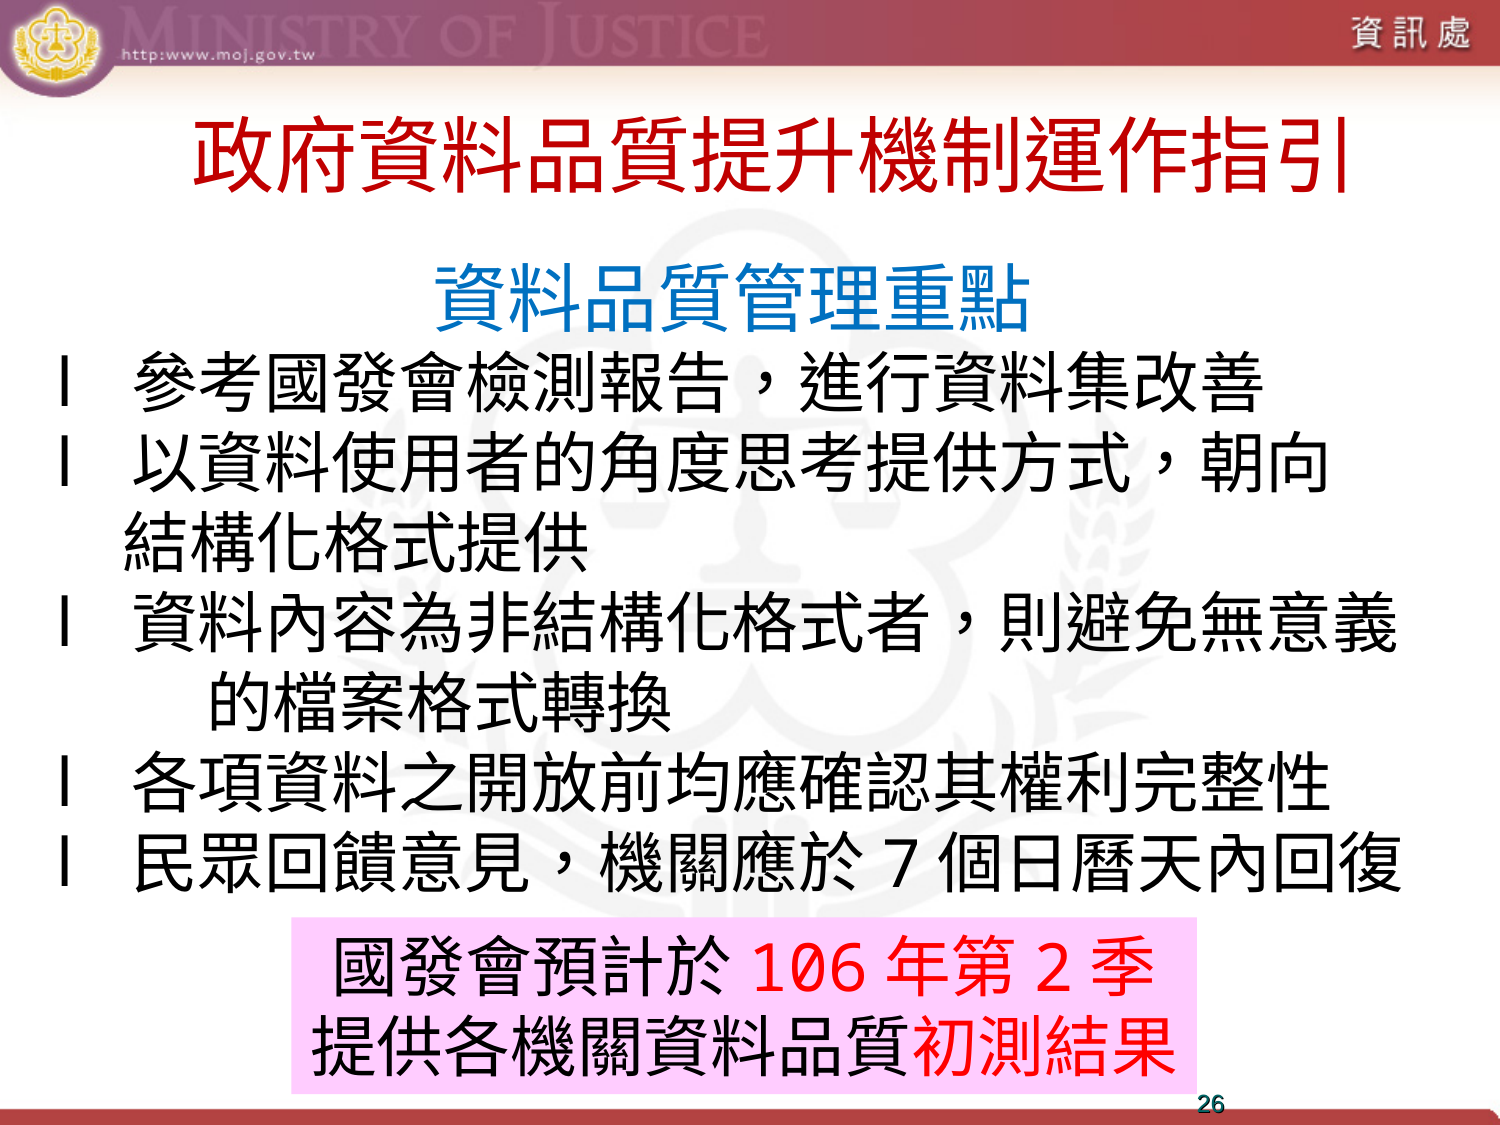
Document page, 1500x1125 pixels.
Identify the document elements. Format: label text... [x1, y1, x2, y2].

text_box 國發會預計於106年第2季 提供各機關資料品質初測結果 [291, 917, 1197, 1095]
title 政府資料品質提升機制運作指引 [136, 78, 1412, 229]
text_box 26 [1181, 1080, 1495, 1118]
text_box 資料品質管理重點 參考國發會檢測報告，進行資料集改善 以資料使用者的角度思考提供方式，朝向 結構化格式提供 資料內容為非結構化格式者，則避免無意義的檔案格式轉換 各項資料之開放前均應確認其權利完整性 民眾回饋意見，機關應於7個日曆天內回復 [41, 243, 1424, 916]
